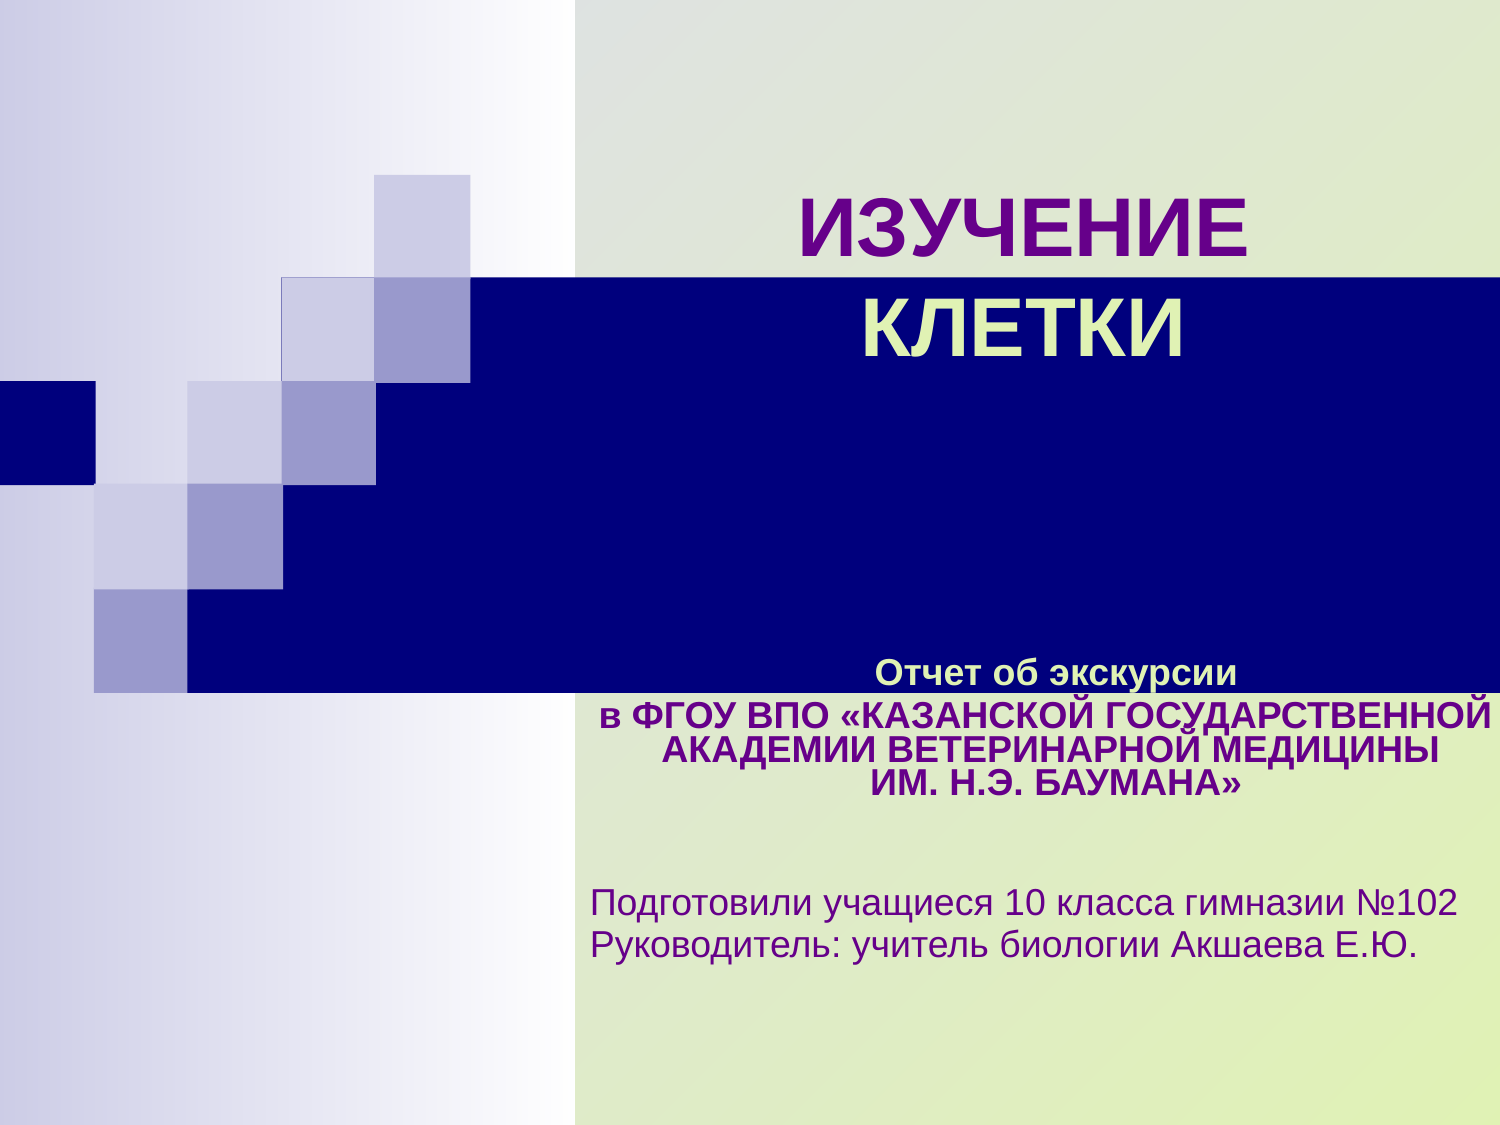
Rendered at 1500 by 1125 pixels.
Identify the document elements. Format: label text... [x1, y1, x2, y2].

text_box ИЗУЧЕНИЕ КЛЕТКИ [472, 162, 1500, 384]
subtitle Отчет об экскурсии в ФГОУ ВПО «КАЗАНСКОЙ ГОСУДАРСТВЕННОЙ АКАДЕМИИ ВЕТЕРИНАРНОЙ МЕДИЦИНЫ ИМ. Н.Э. БАУМАНА» Подготовили учащиеся 10 класса гимназии №102 Руководитель: учитель биологии Акшаева Е.Ю. [575, 600, 1500, 979]
